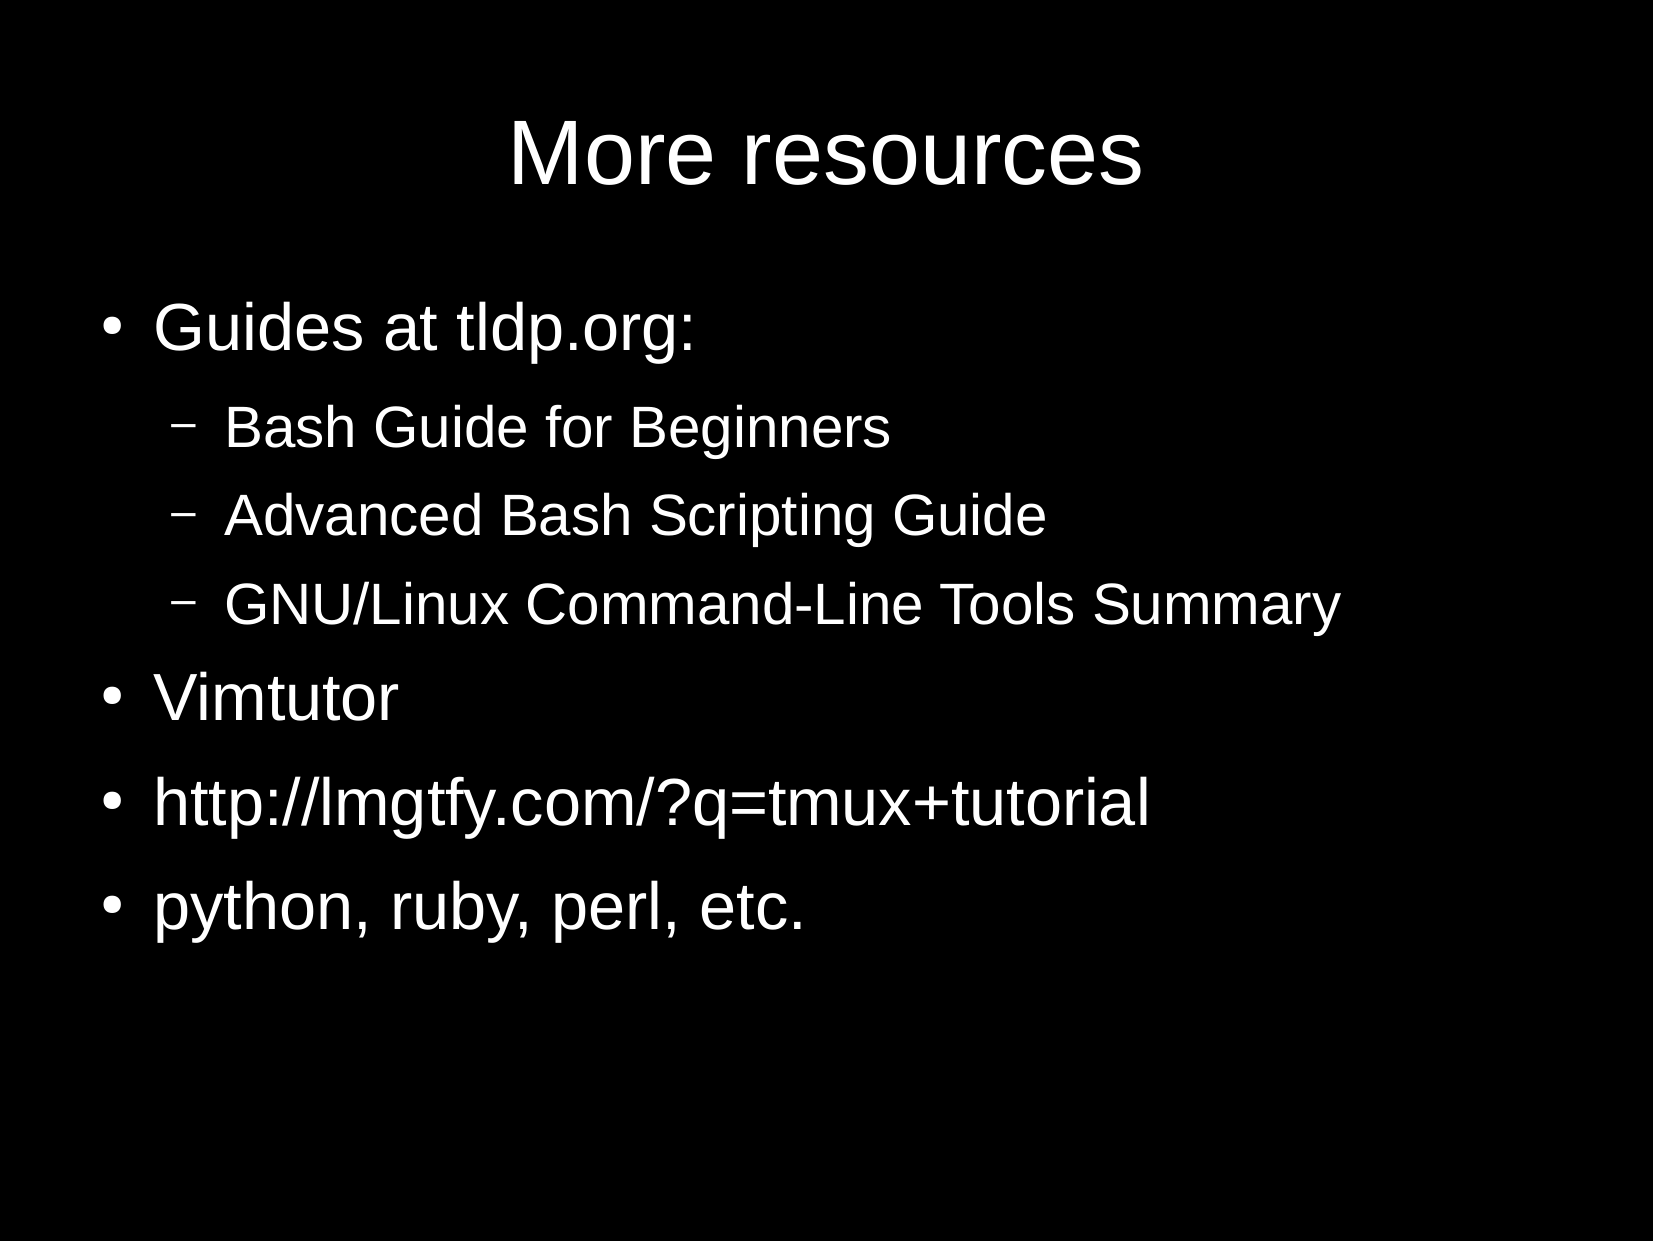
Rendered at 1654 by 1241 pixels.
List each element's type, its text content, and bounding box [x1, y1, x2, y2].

title More resources [82, 49, 1571, 257]
list Guides at tldp.org: Bash Guide for Beginners Advanced Bash Scripting Guide GNU/Linux Command-Line Tools Summary Vimtutor http://lmgtfy.com/?q=tmux+tutorial python, ruby, perl, etc. [82, 290, 1538, 1010]
